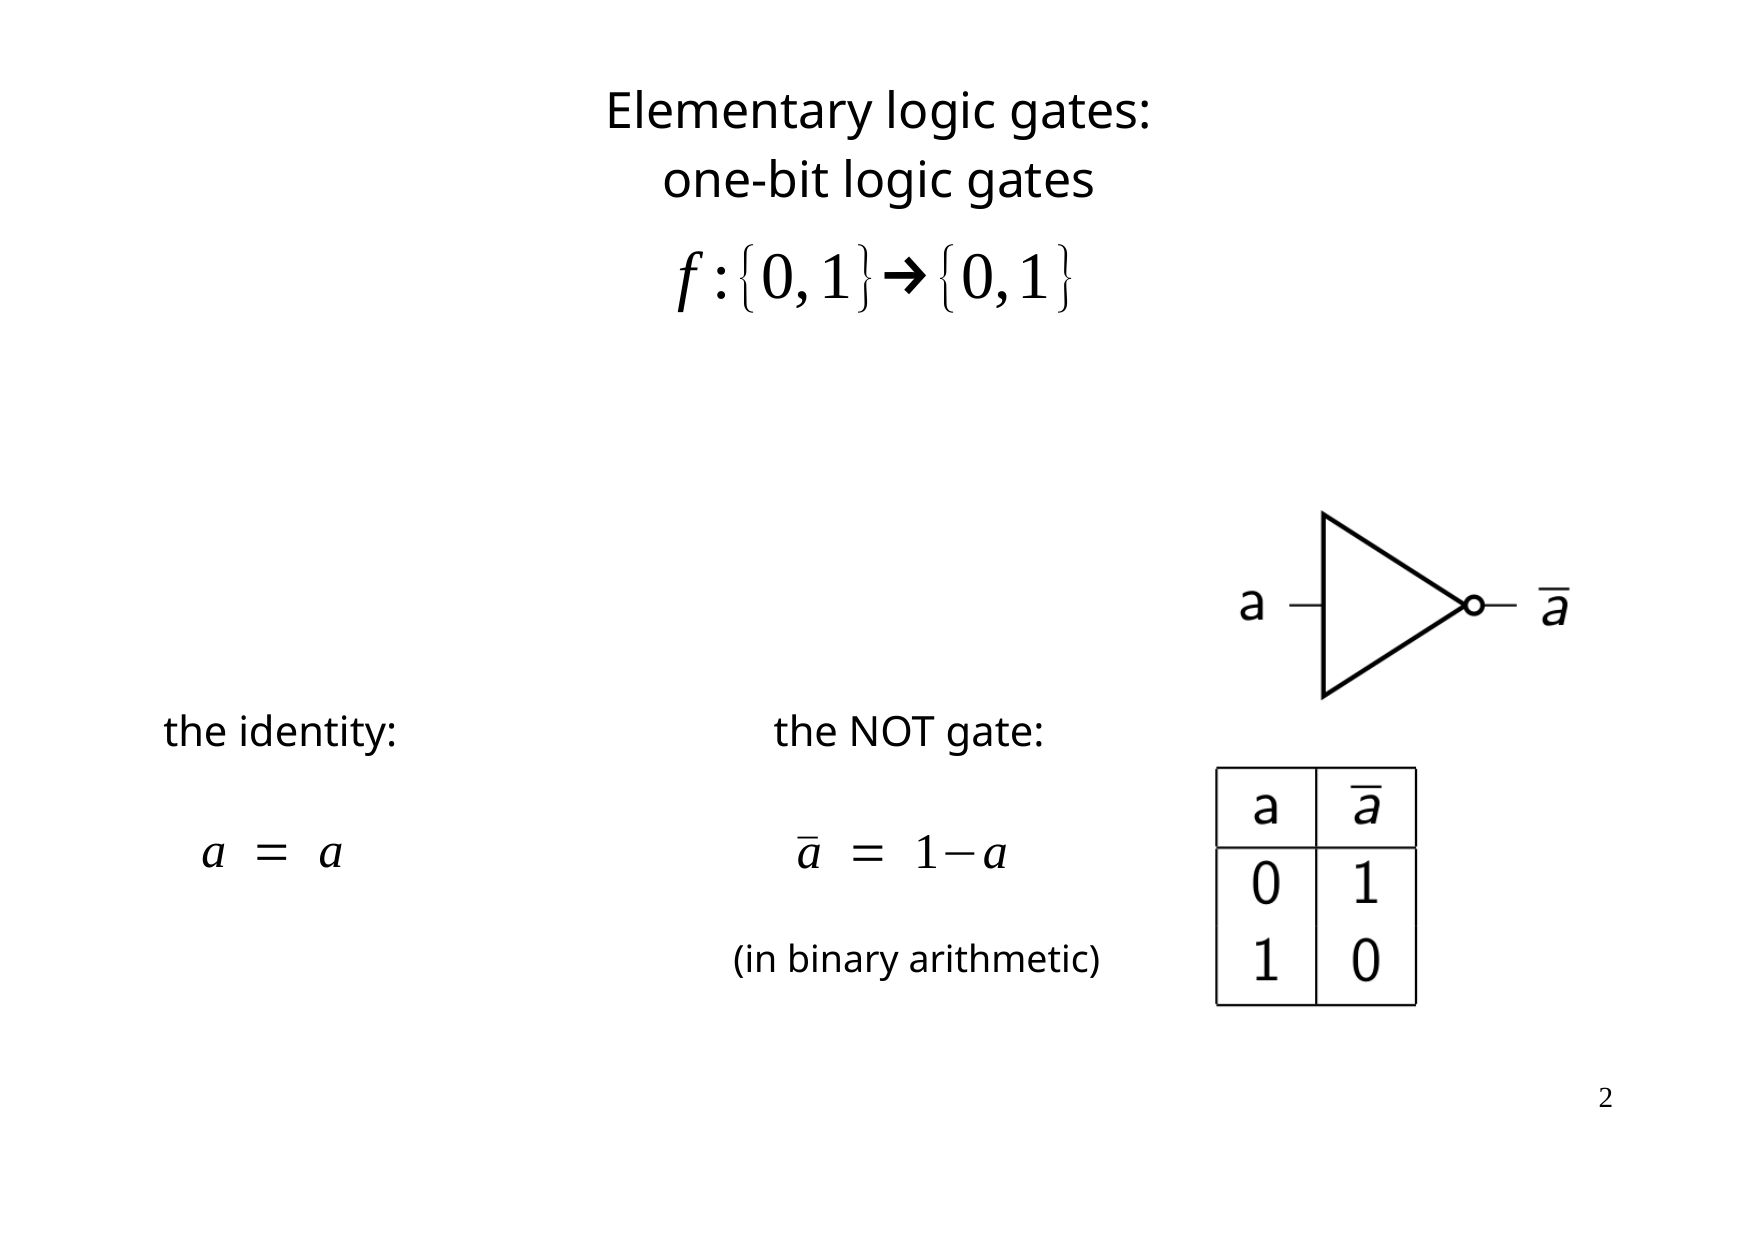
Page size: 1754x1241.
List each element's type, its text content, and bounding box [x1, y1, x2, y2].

chart [193, 823, 351, 879]
text_box Elementary logic gates: one-bit logic gates [590, 68, 1164, 213]
chart [789, 823, 1014, 879]
text_box the identity: the NOT gate: [148, 694, 1093, 764]
chart [667, 239, 1087, 317]
text_box (in binary arithmetic) [718, 924, 1124, 989]
picture [1168, 478, 1619, 1064]
